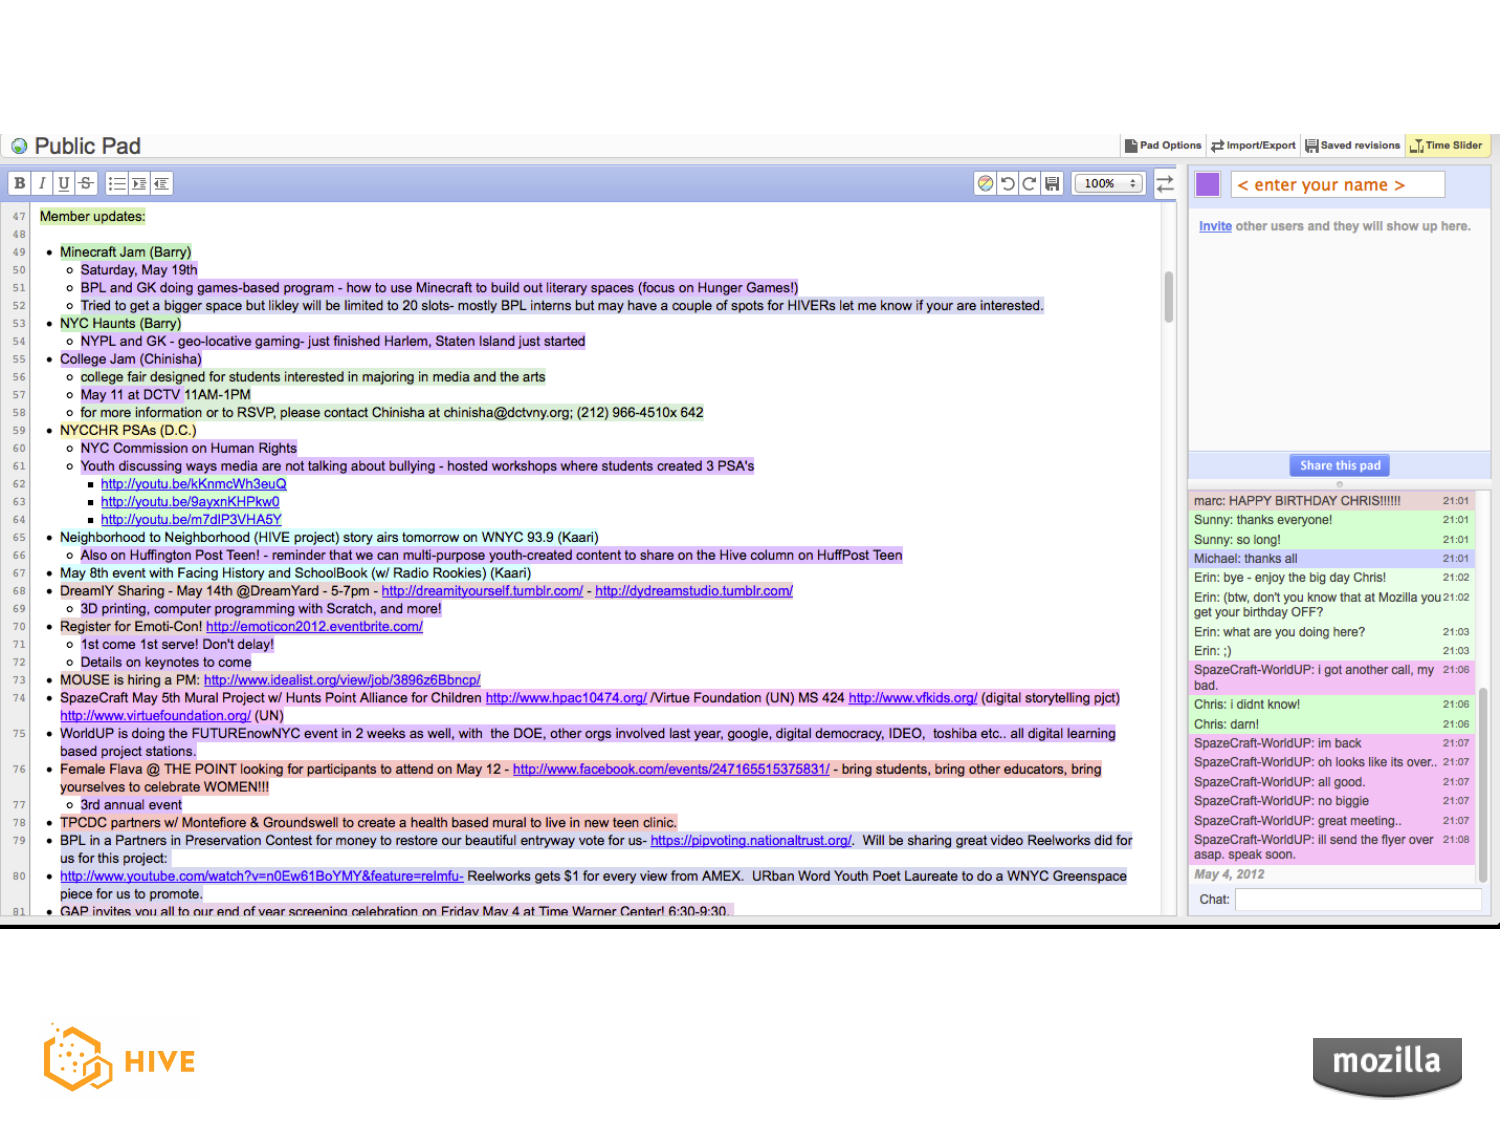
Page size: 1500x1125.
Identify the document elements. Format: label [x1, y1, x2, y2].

picture [1313, 1038, 1462, 1100]
picture [37, 1018, 201, 1100]
picture [0, 134, 1500, 929]
